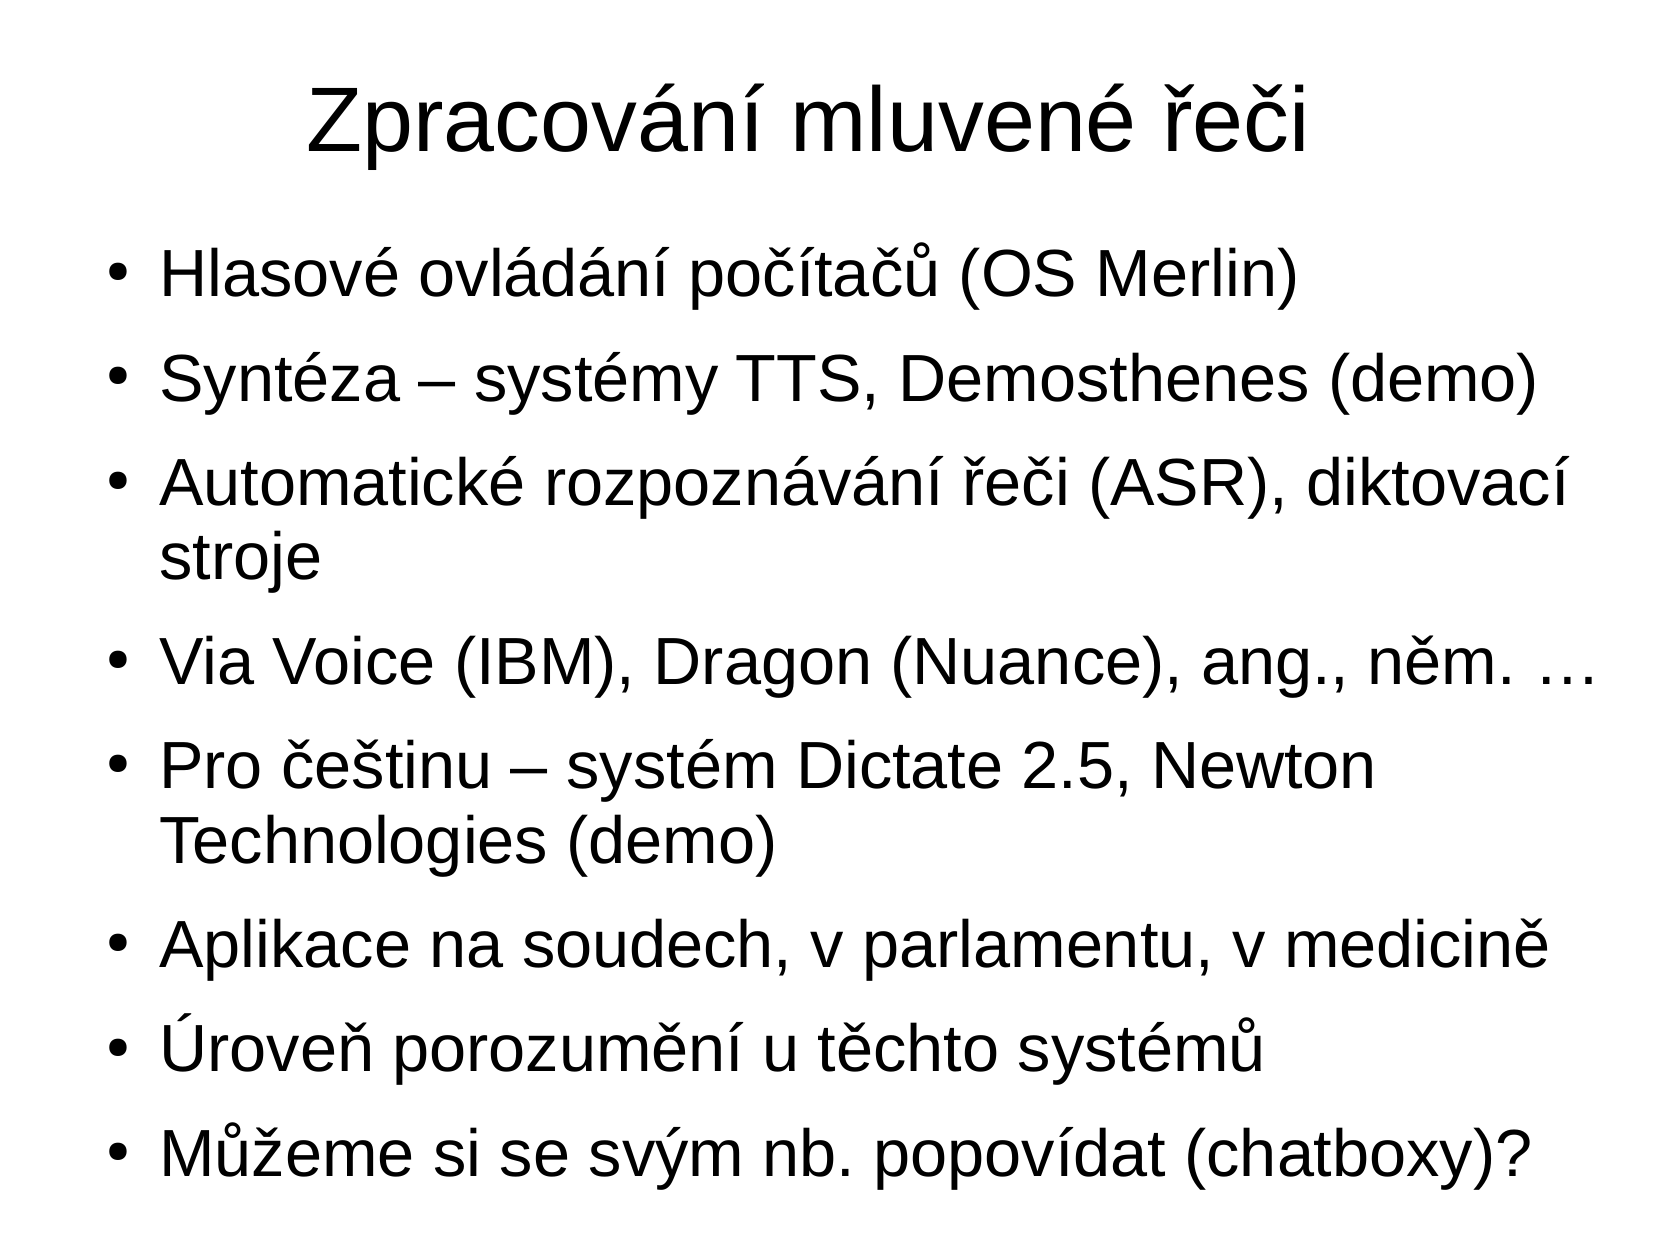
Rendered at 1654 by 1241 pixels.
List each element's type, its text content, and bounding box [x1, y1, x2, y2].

title Zpracování mluvené řeči [53, 29, 1565, 209]
list Hlasové ovládání počítačů (OS Merlin) Syntéza – systémy TTS, Demosthenes (demo) Automatické rozpoznávání řeči (ASR), diktovací stroje Via Voice (IBM), Dragon (Nuance), ang., něm. … Pro češtinu – systém Dictate 2.5, Newton Technologies (demo) Aplikace na soudech, v parlamentu, v medicině Úroveň porozumění u těchto systémů Můžeme si se svým nb. popovídat (chatboxy)? [88, 236, 1625, 1211]
